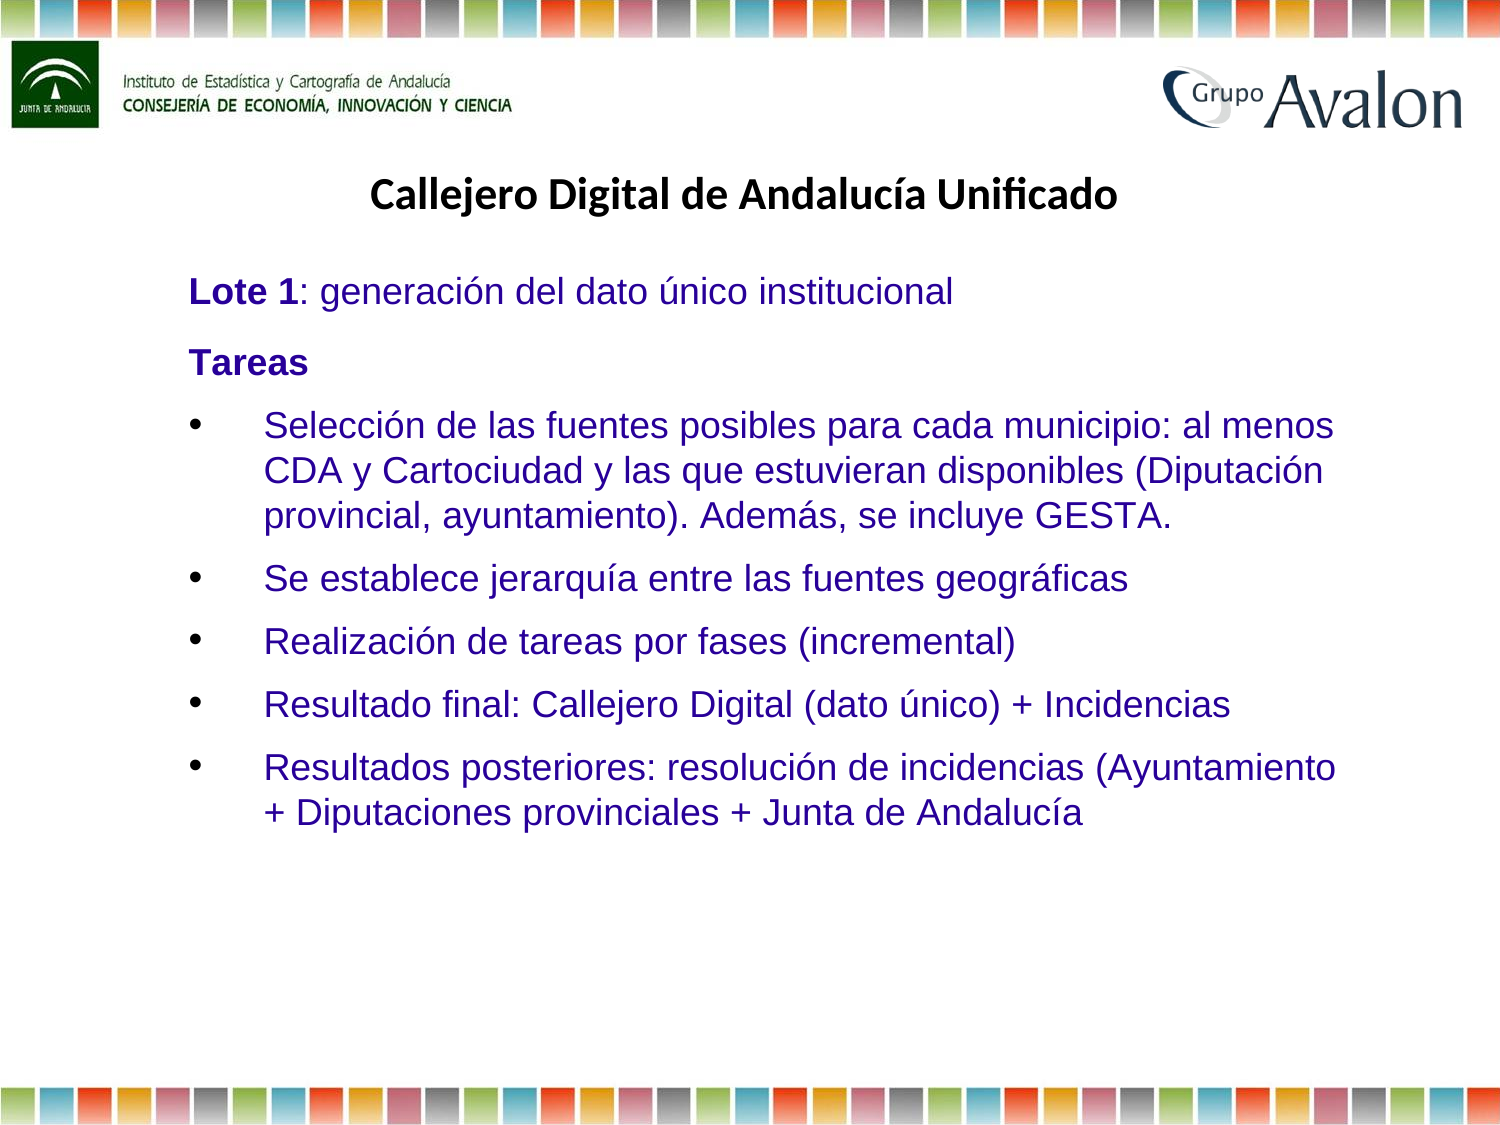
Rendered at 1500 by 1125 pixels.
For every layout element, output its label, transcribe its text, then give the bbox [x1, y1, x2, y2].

text_box Callejero Digital de Andalucía Unificado [222, 163, 1238, 282]
picture [0, 0, 1500, 1125]
text_box Lote 1: generación del dato único institucional [159, 267, 1365, 338]
text_box Tareas Selección de las fuentes posibles para cada municipio: al menos CDA y Cartociudad y las que estuvieran disponibles (Diputación provincial, ayuntamiento). Además, se incluye GESTA. Se establece jerarquía entre las fuentes geográficas Realización de tareas por fases (incremental) Resultado final: Callejero Digital (dato único) + Incidencias Resultados posteriores: resolución de incidencias (Ayuntamiento + Diputaciones provinciales + Junta de Andalucía [159, 338, 1365, 953]
